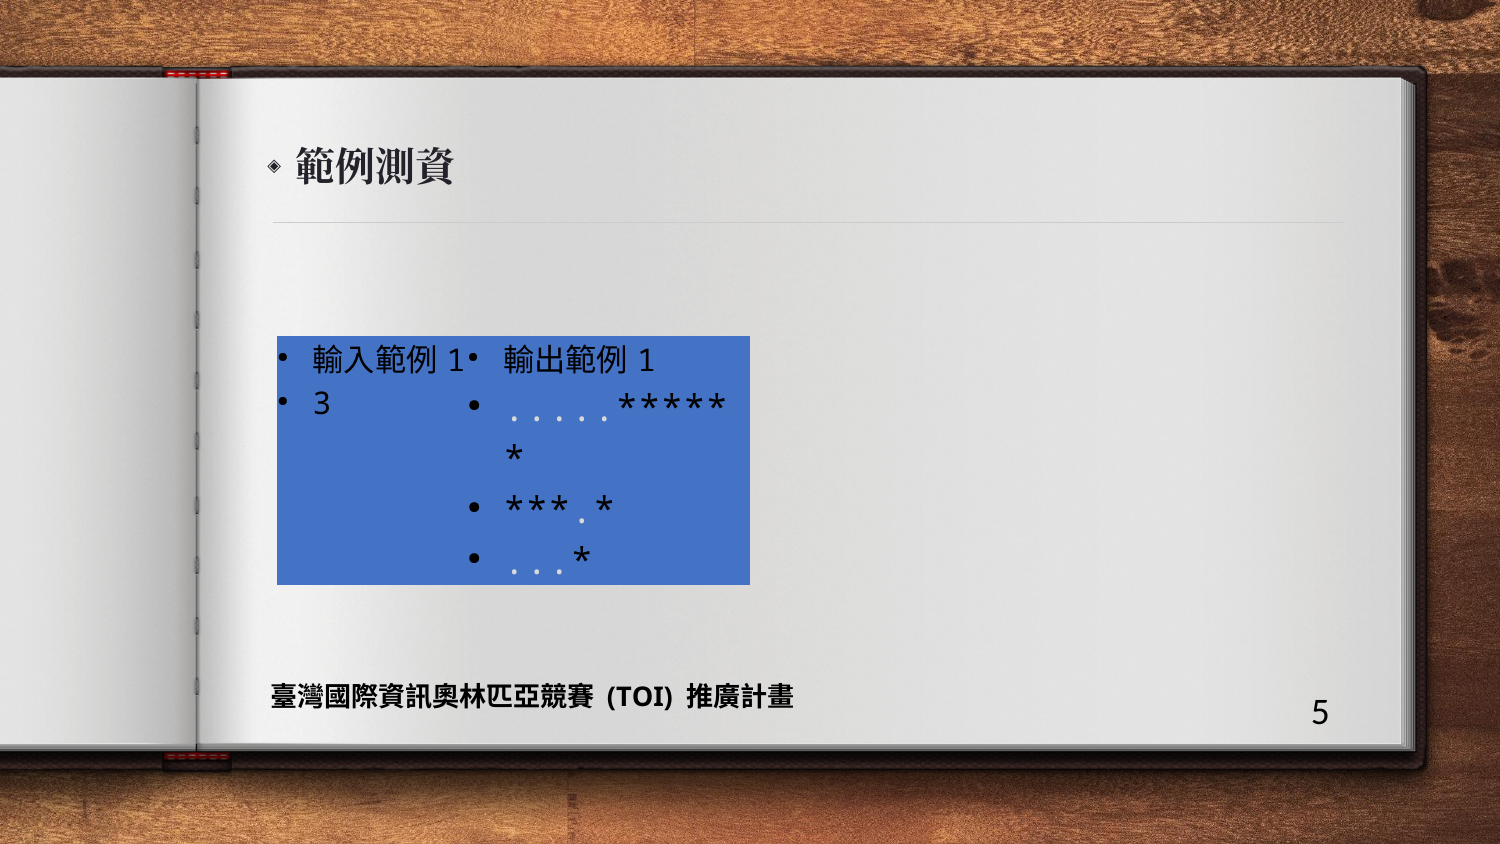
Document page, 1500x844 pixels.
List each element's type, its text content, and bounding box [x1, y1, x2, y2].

list 範例測資 [252, 126, 1194, 205]
table_header 輸入範例1 3 [277, 336, 468, 585]
text_box [1295, 672, 1386, 737]
table_header 輸出範例1 .....****** ***.* ...* [468, 336, 750, 585]
